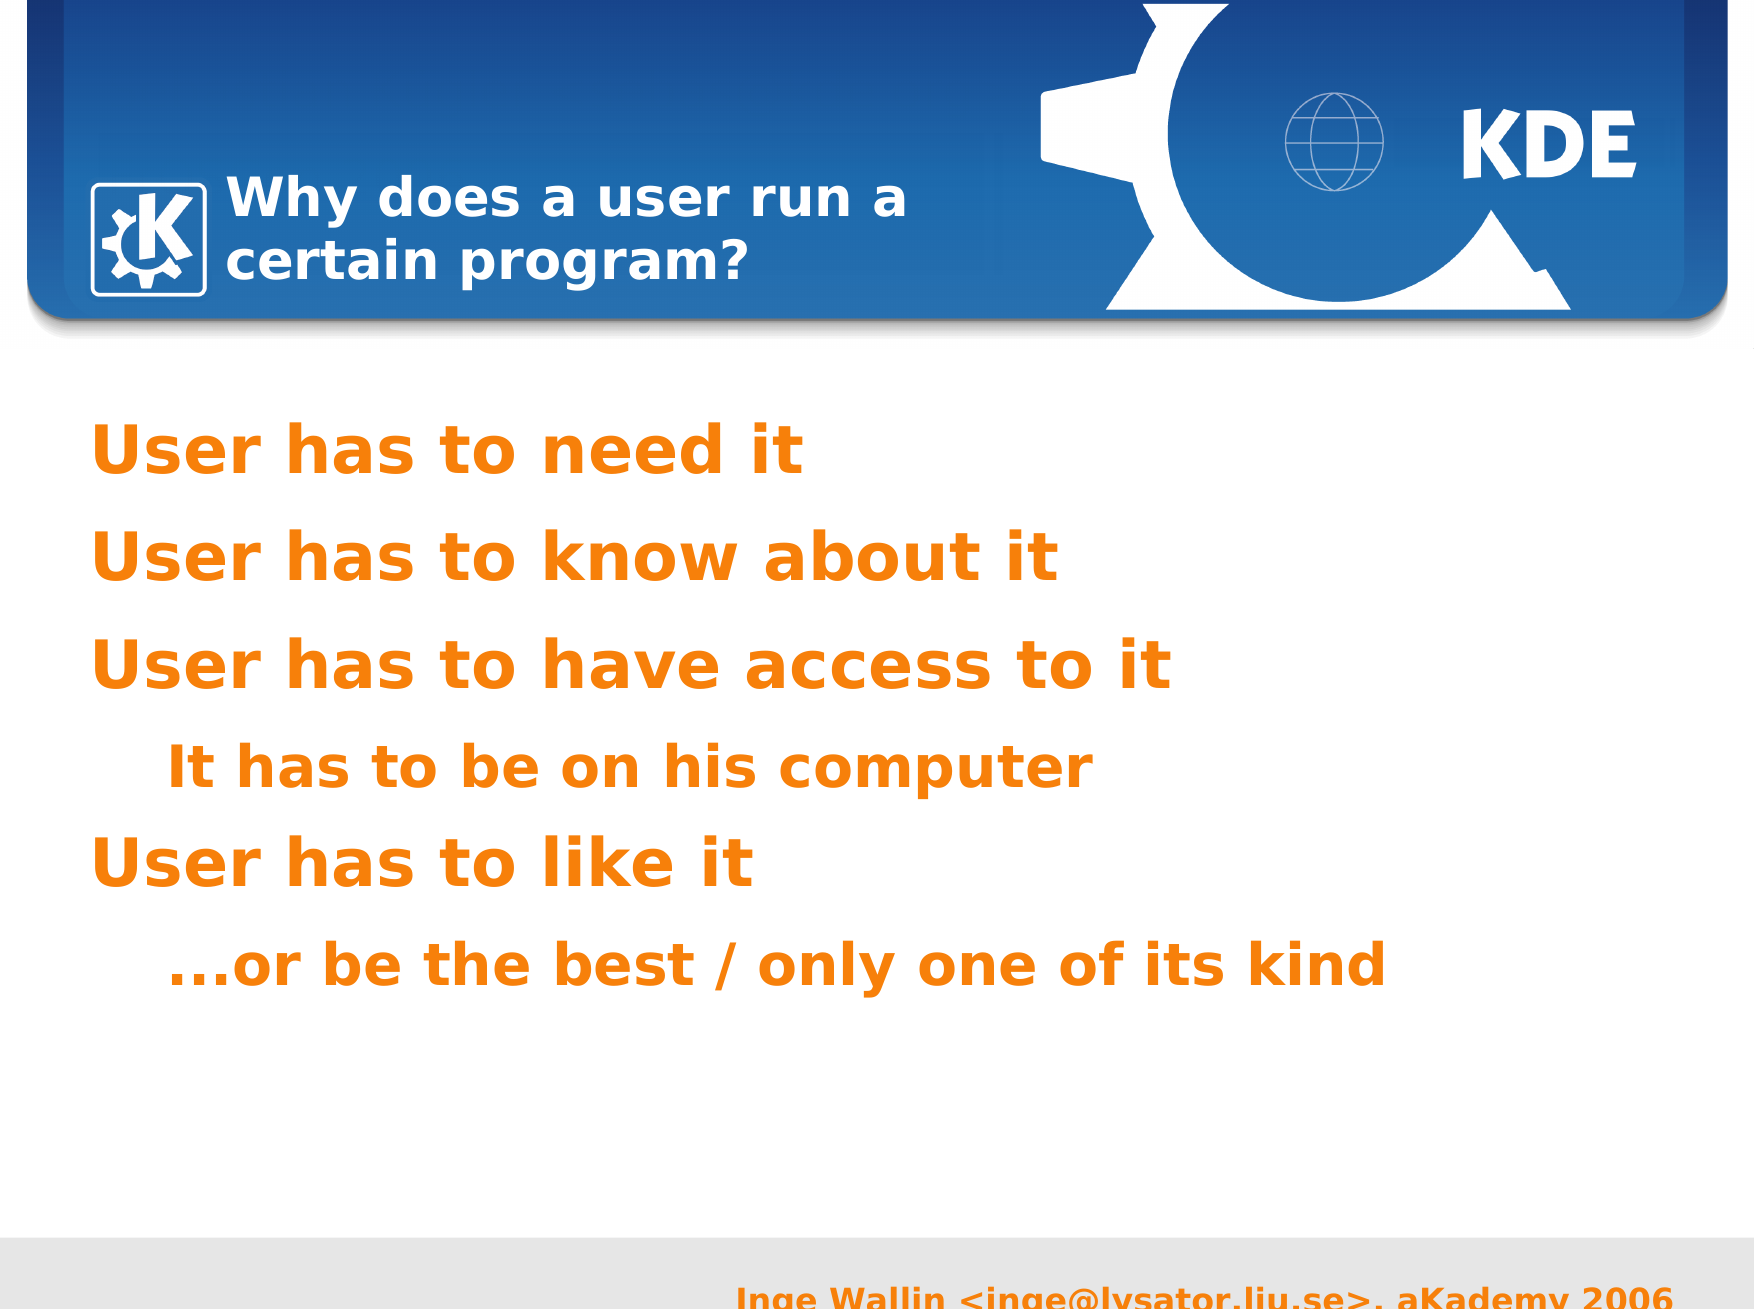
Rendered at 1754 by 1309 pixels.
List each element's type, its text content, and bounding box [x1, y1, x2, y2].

picture [0, 0, 1754, 349]
list User has to need it User has to know about it User has to have access to it It has to be on his computer User has to like it ...or be the best / only one of its kind [71, 411, 1651, 1163]
title Why does a user run a certain program? [225, 166, 1126, 293]
